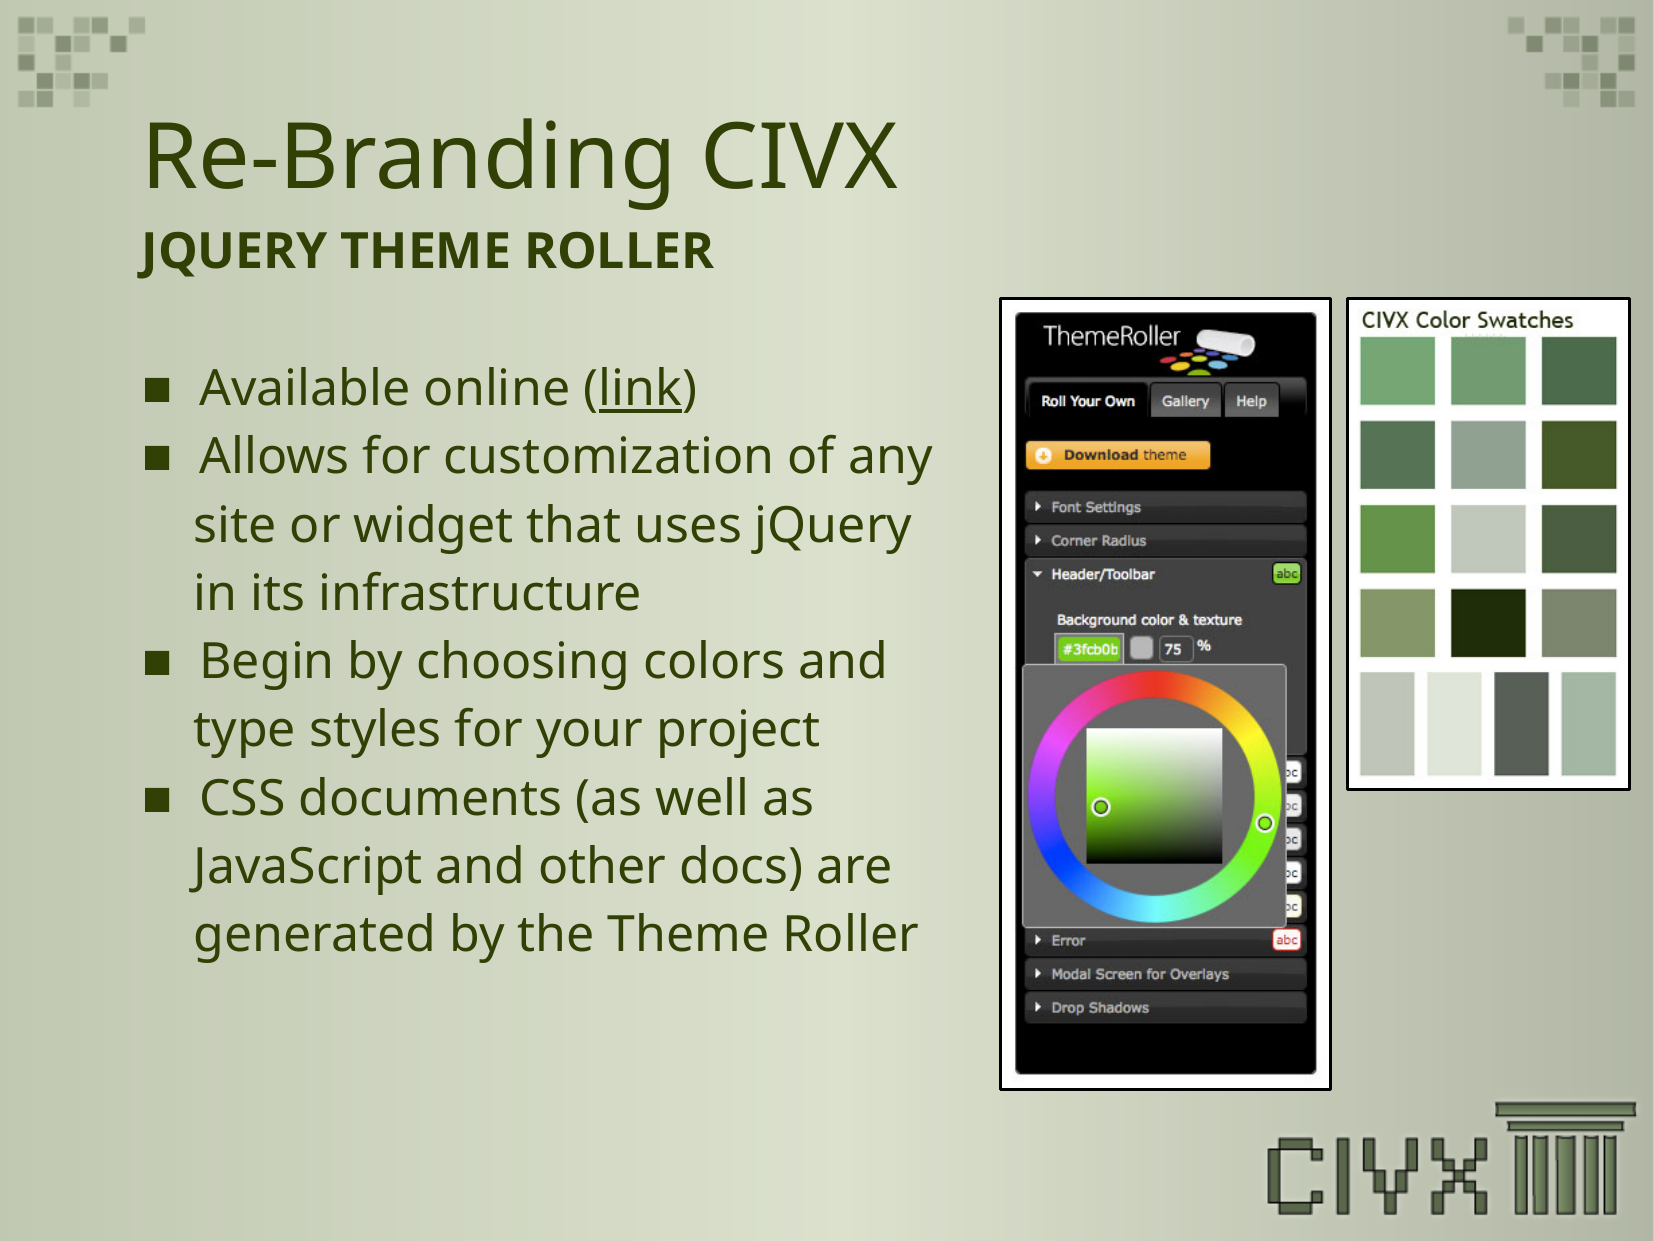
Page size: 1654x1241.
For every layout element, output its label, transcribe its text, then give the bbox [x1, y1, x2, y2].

subtitle JQUERY THEME ROLLER n Available online (link) n Allows for customization of any site or widget that uses jQuery in its infrastructure n Begin by choosing colors and type styles for your project n CSS documents (as well as JavaScript and other docs) are generated by the Theme Roller [141, 285, 1630, 1102]
picture [0, 0, 1654, 1241]
title Re-Branding CIVX [141, 56, 1630, 250]
